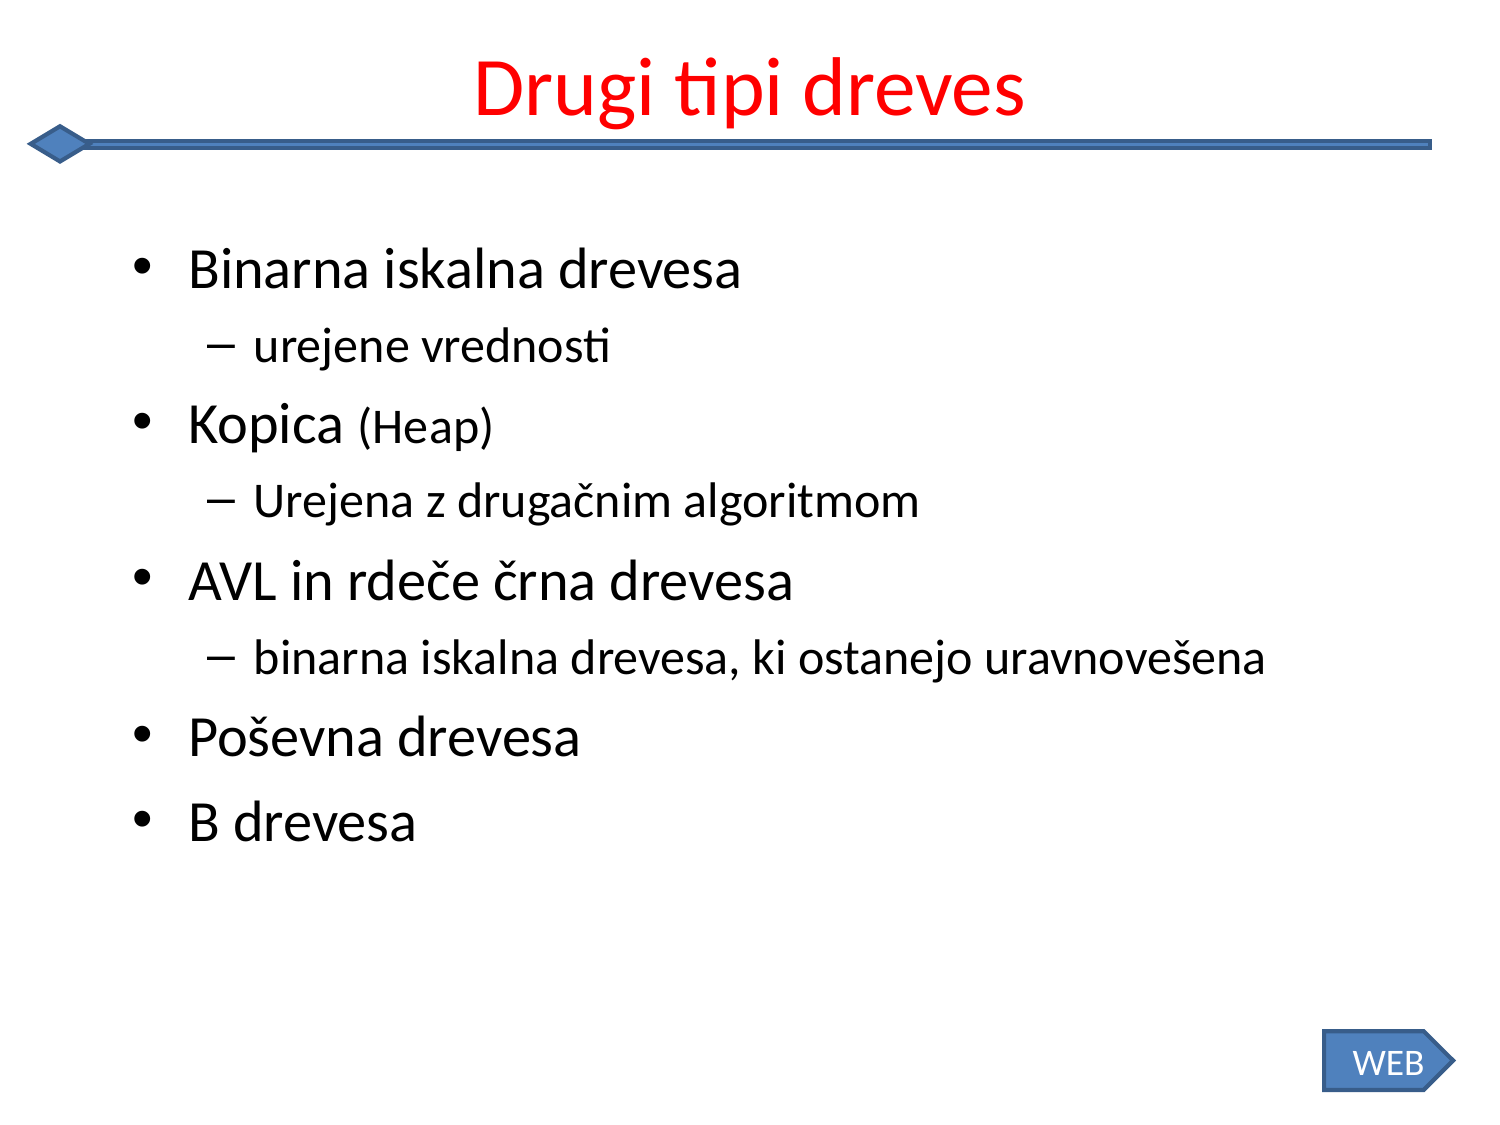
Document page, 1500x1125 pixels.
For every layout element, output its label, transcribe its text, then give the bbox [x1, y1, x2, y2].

list Binarna iskalna drevesa urejene vrednosti Kopica (Heap) Urejena z drugačnim algoritmom AVL in rdeče črna drevesa binarna iskalna drevesa, ki ostanejo uravnovešena Poševna drevesa B drevesa [117, 222, 1383, 1006]
title Drugi tipi dreves [75, 23, 1426, 141]
text_box WEB [1324, 1031, 1454, 1090]
